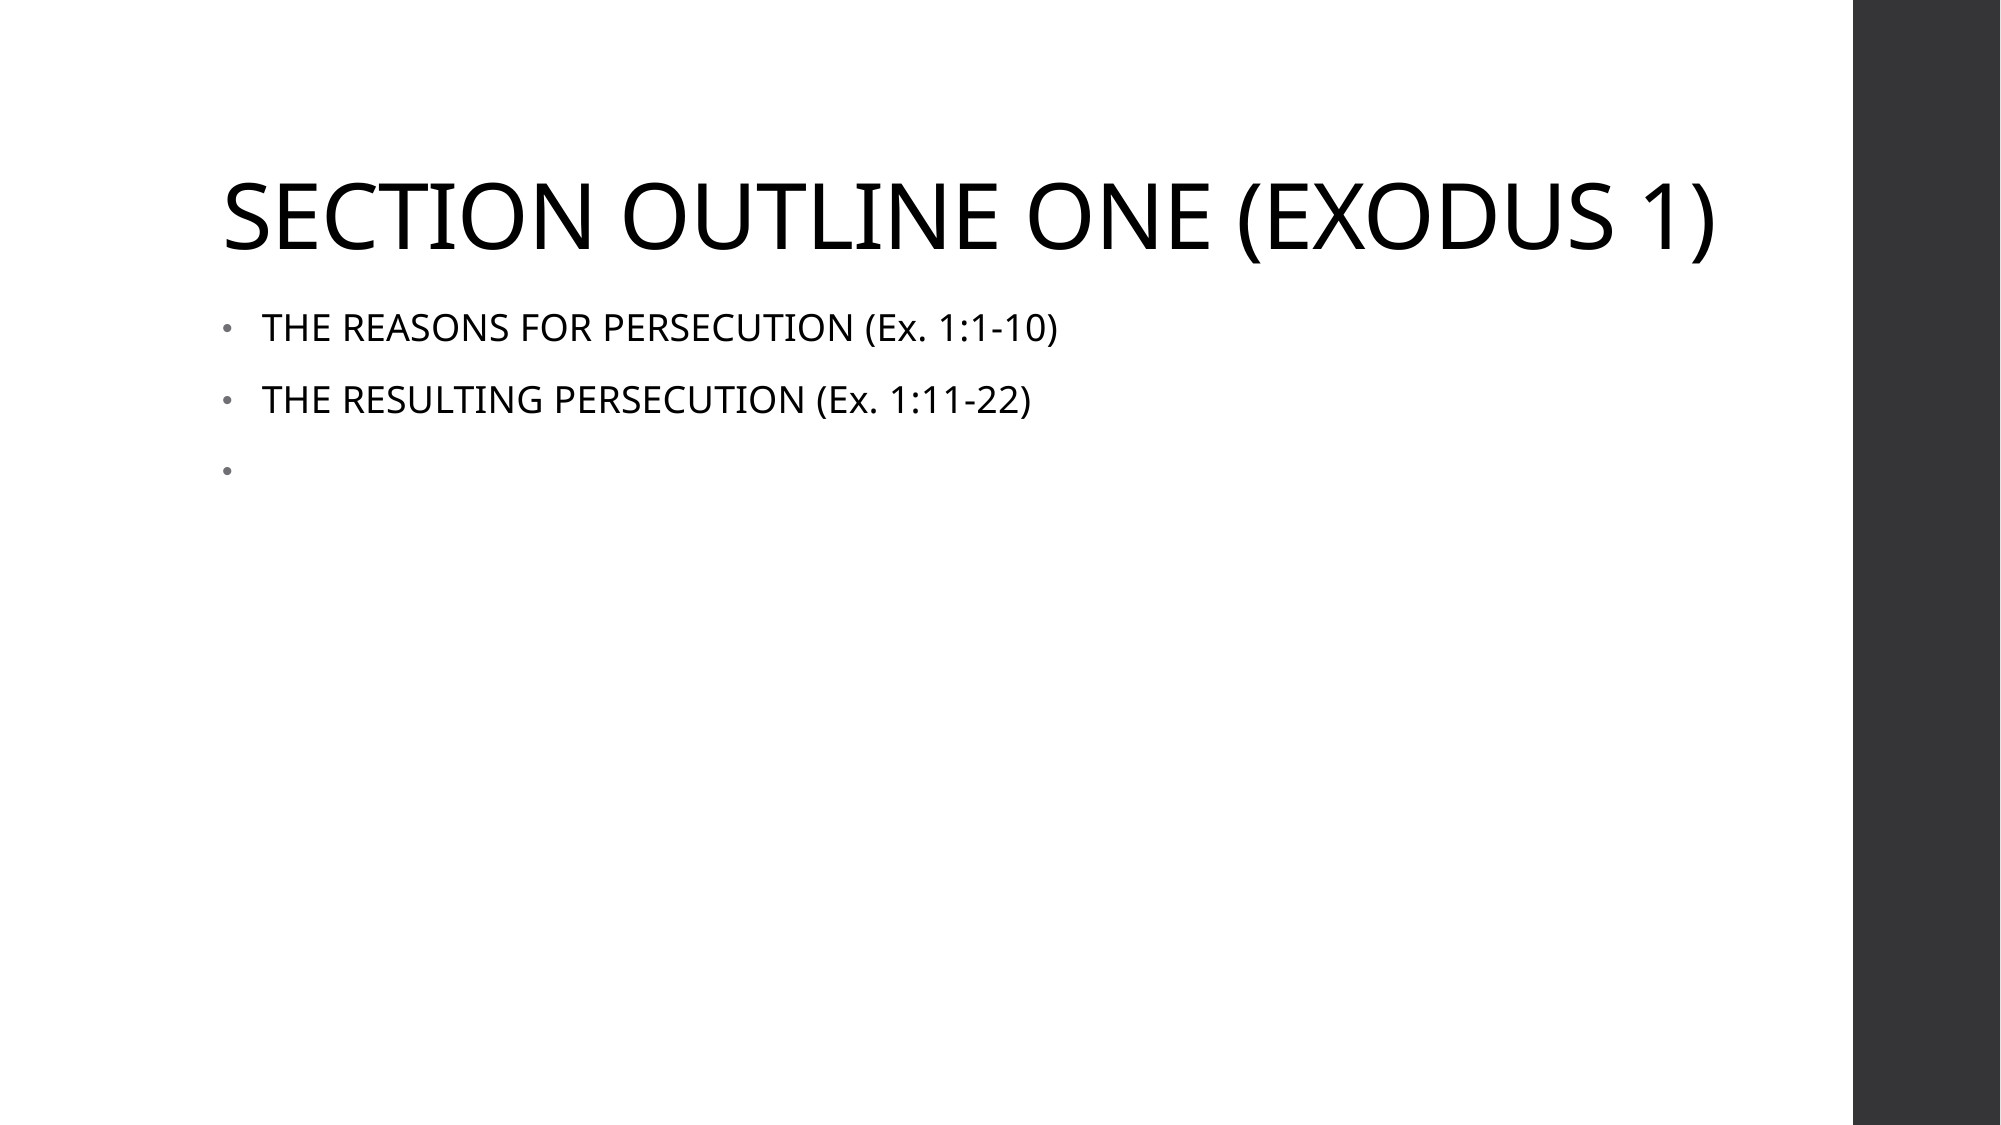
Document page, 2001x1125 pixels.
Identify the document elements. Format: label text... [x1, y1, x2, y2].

title SECTION OUTLINE ONE (EXODUS 1) [206, 60, 1797, 278]
list THE REASONS FOR PERSECUTION (Ex. 1:1-10) THE RESULTING PERSECUTION (Ex. 1:11-22) [206, 299, 1617, 1014]
